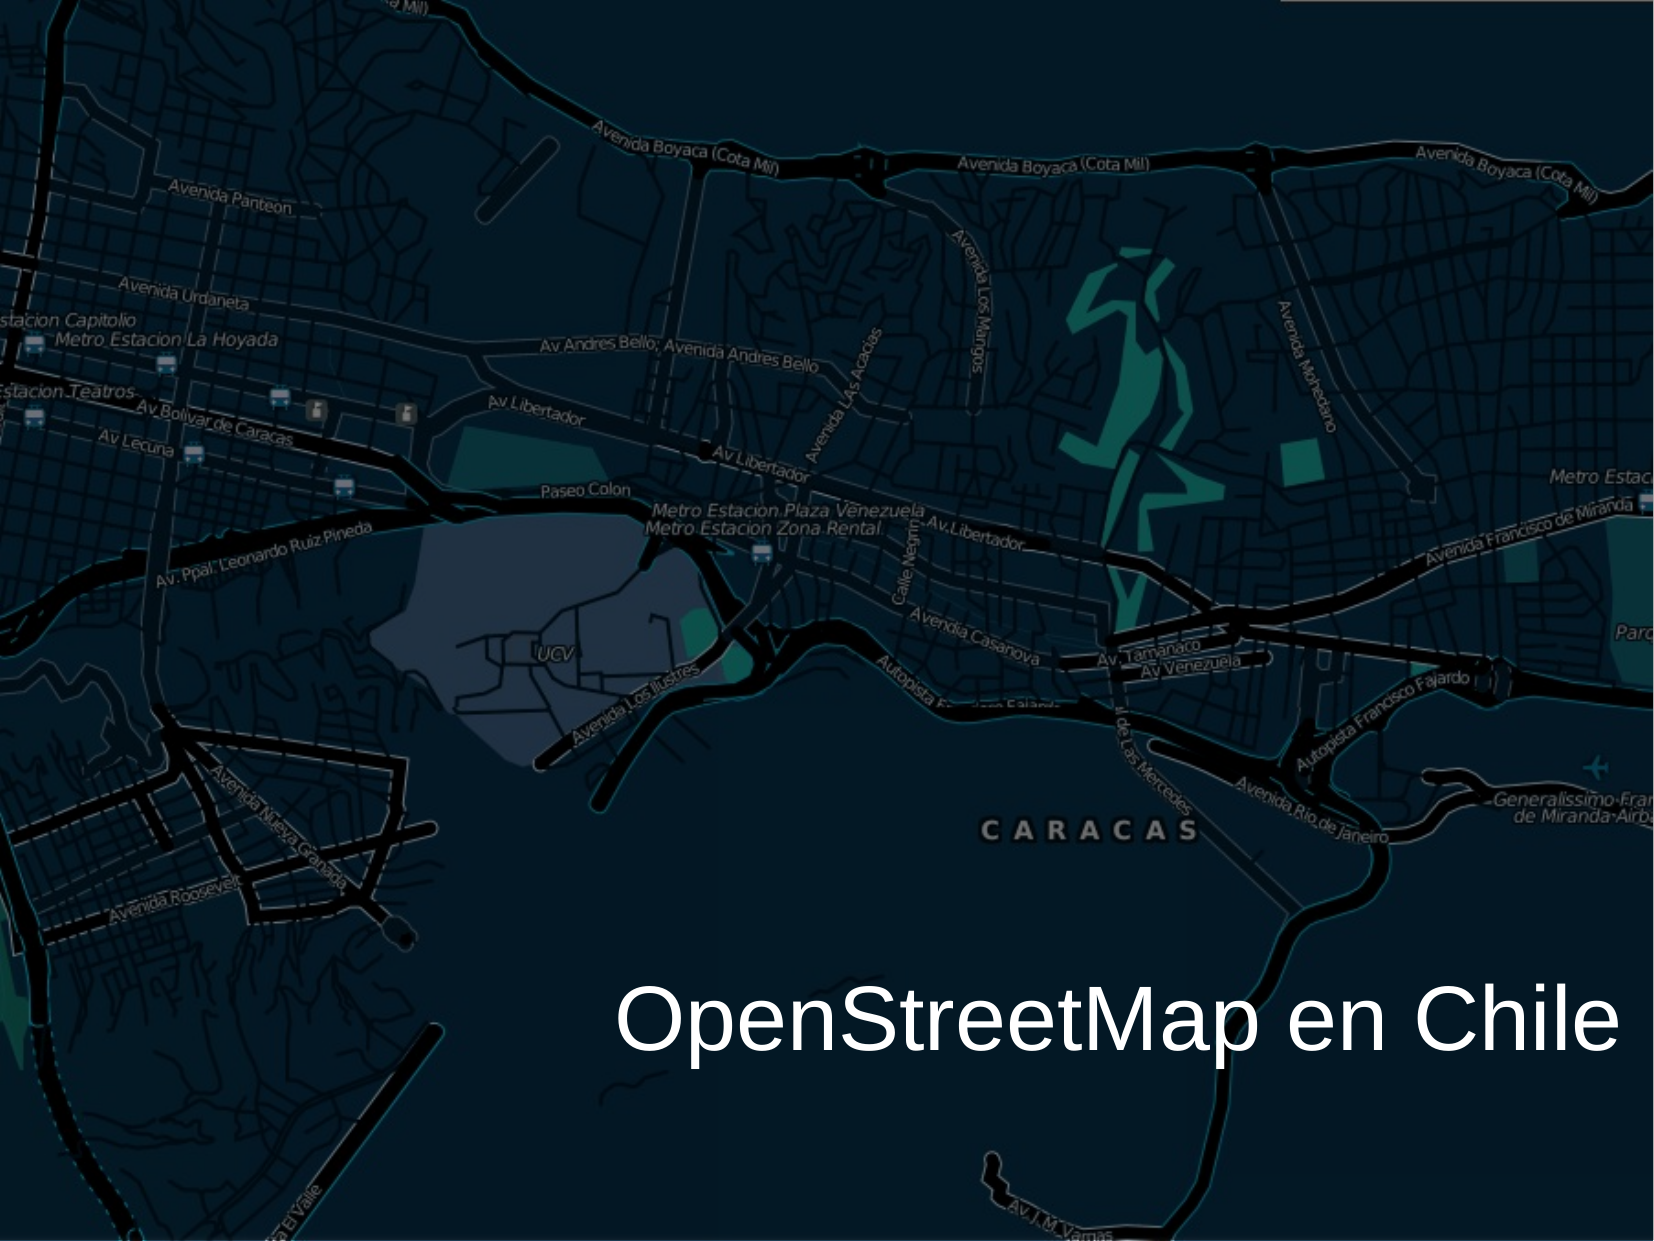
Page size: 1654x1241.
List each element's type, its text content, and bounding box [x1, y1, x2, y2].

title OpenStreetMap en Chile [59, 915, 1625, 1123]
picture [0, 0, 1653, 1241]
